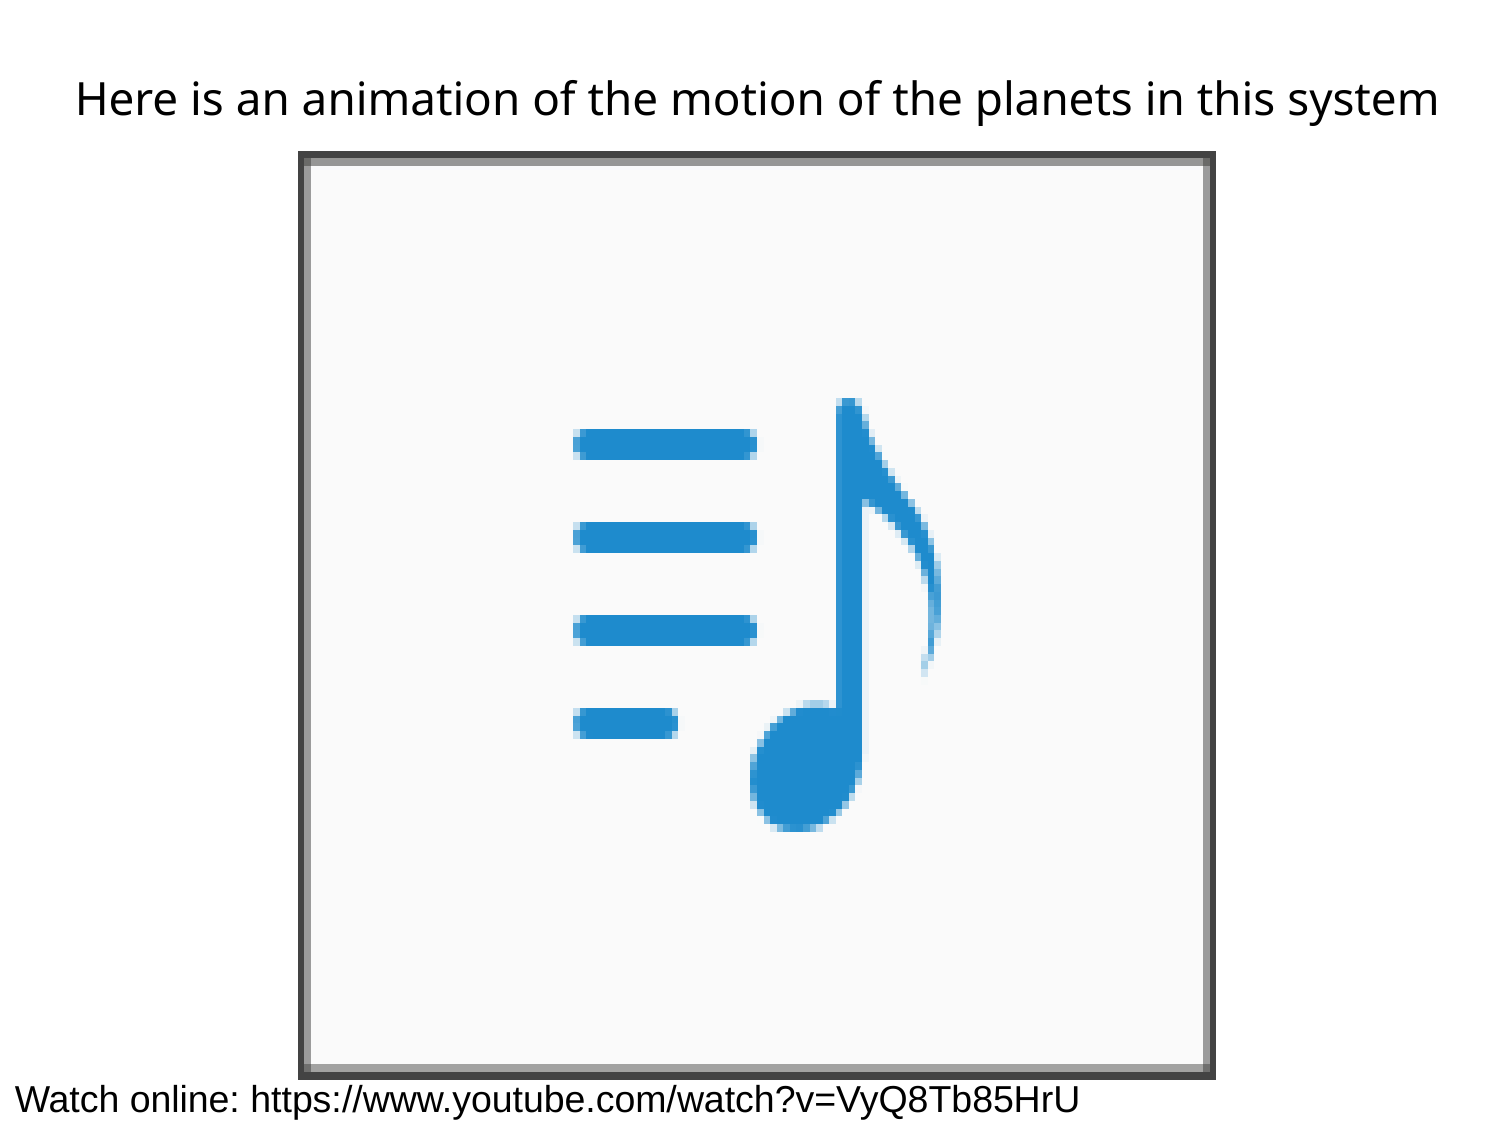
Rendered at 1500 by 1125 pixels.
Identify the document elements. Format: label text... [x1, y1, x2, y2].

text_box Watch online: https://www.youtube.com/watch?v=VyQ8Tb85HrU [0, 1071, 1171, 1125]
text_box [297, 150, 1218, 1081]
title Here is an animation of the motion of the planets in this system [60, 44, 1456, 150]
